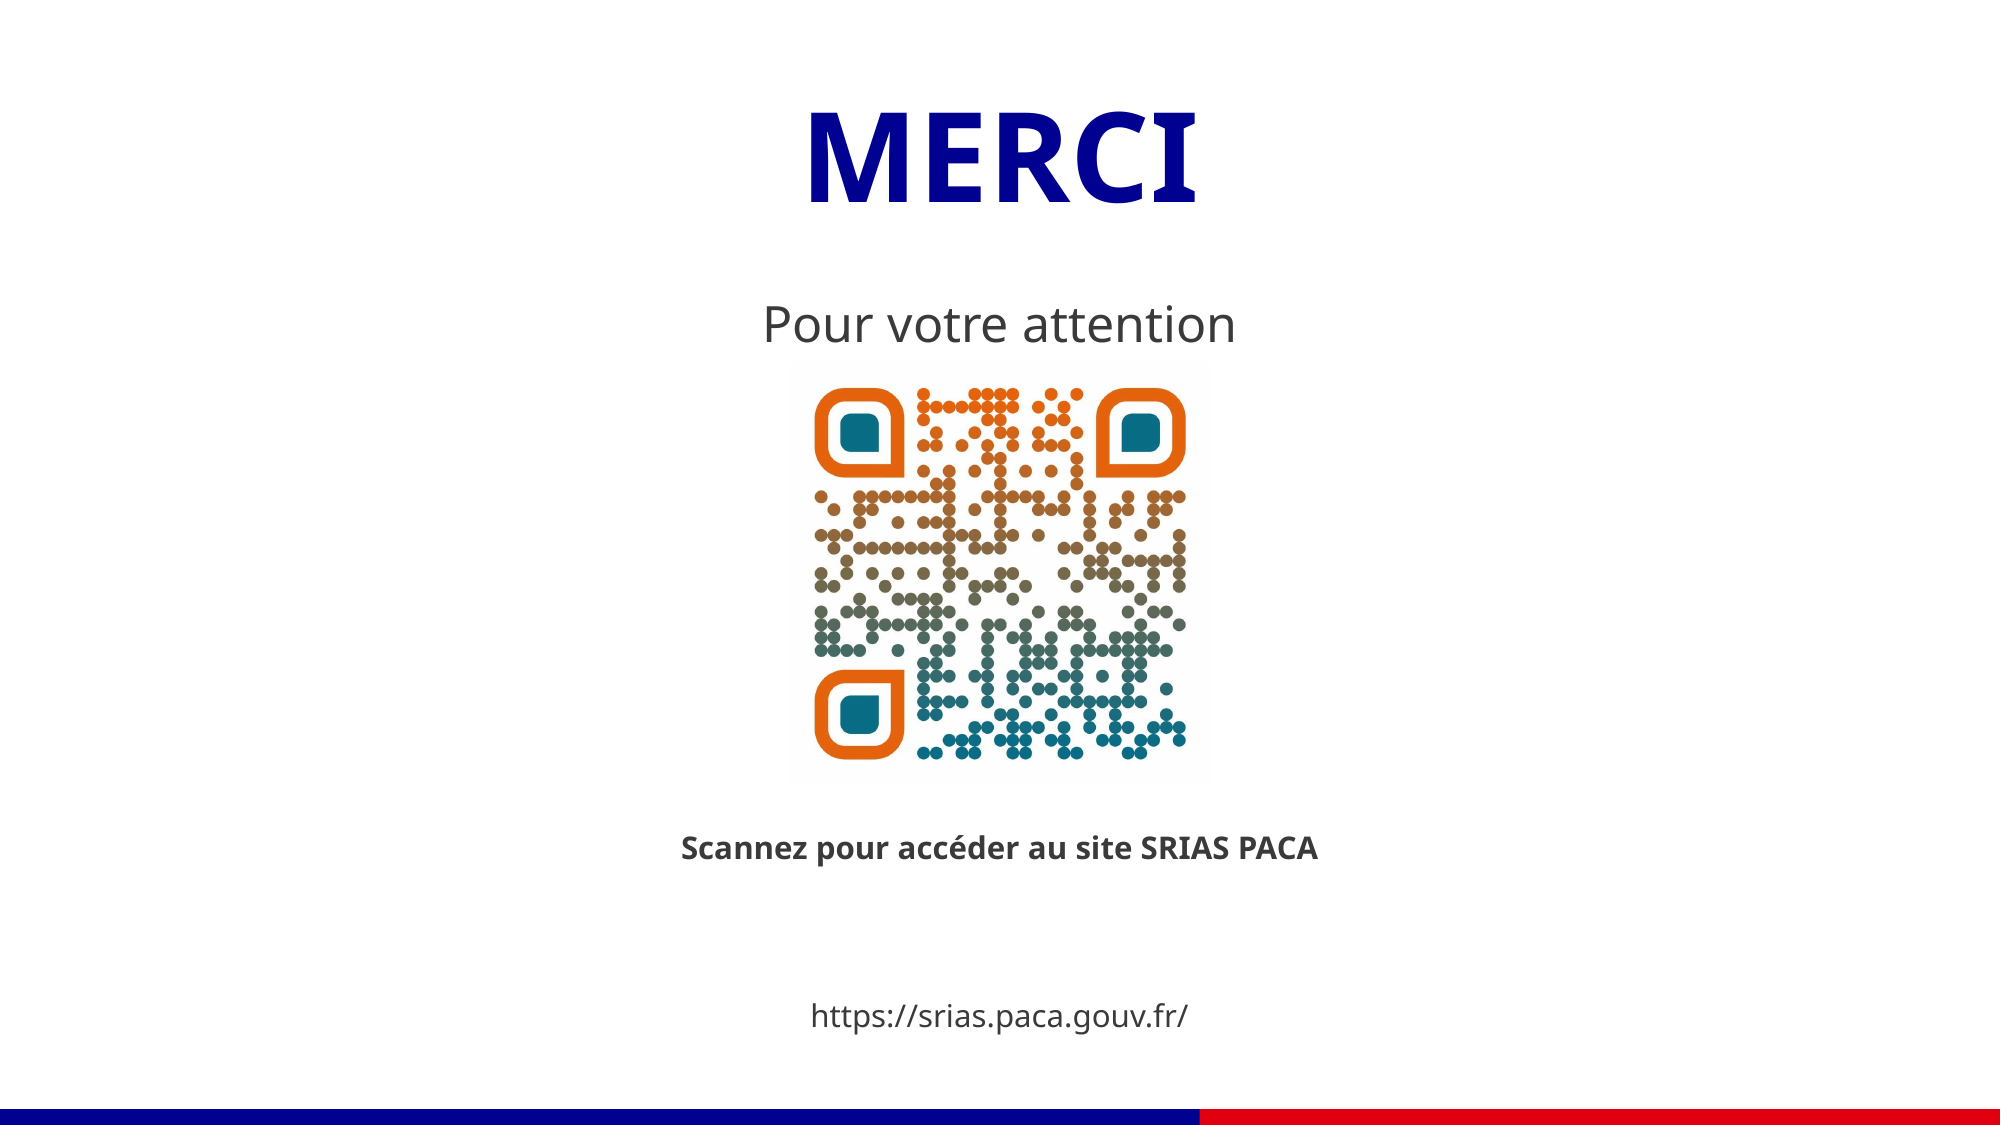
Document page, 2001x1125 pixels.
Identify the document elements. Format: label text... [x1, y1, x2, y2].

picture [789, 362, 1211, 785]
text_box Pour votre attention [93, 262, 1907, 353]
text_box https://srias.paca.gouv.fr/ [93, 977, 1907, 1034]
picture [0, 1109, 2000, 1125]
text_box MERCI [48, 62, 1952, 228]
text_box Scannez pour accéder au site SRIAS PACA [156, 809, 1844, 866]
